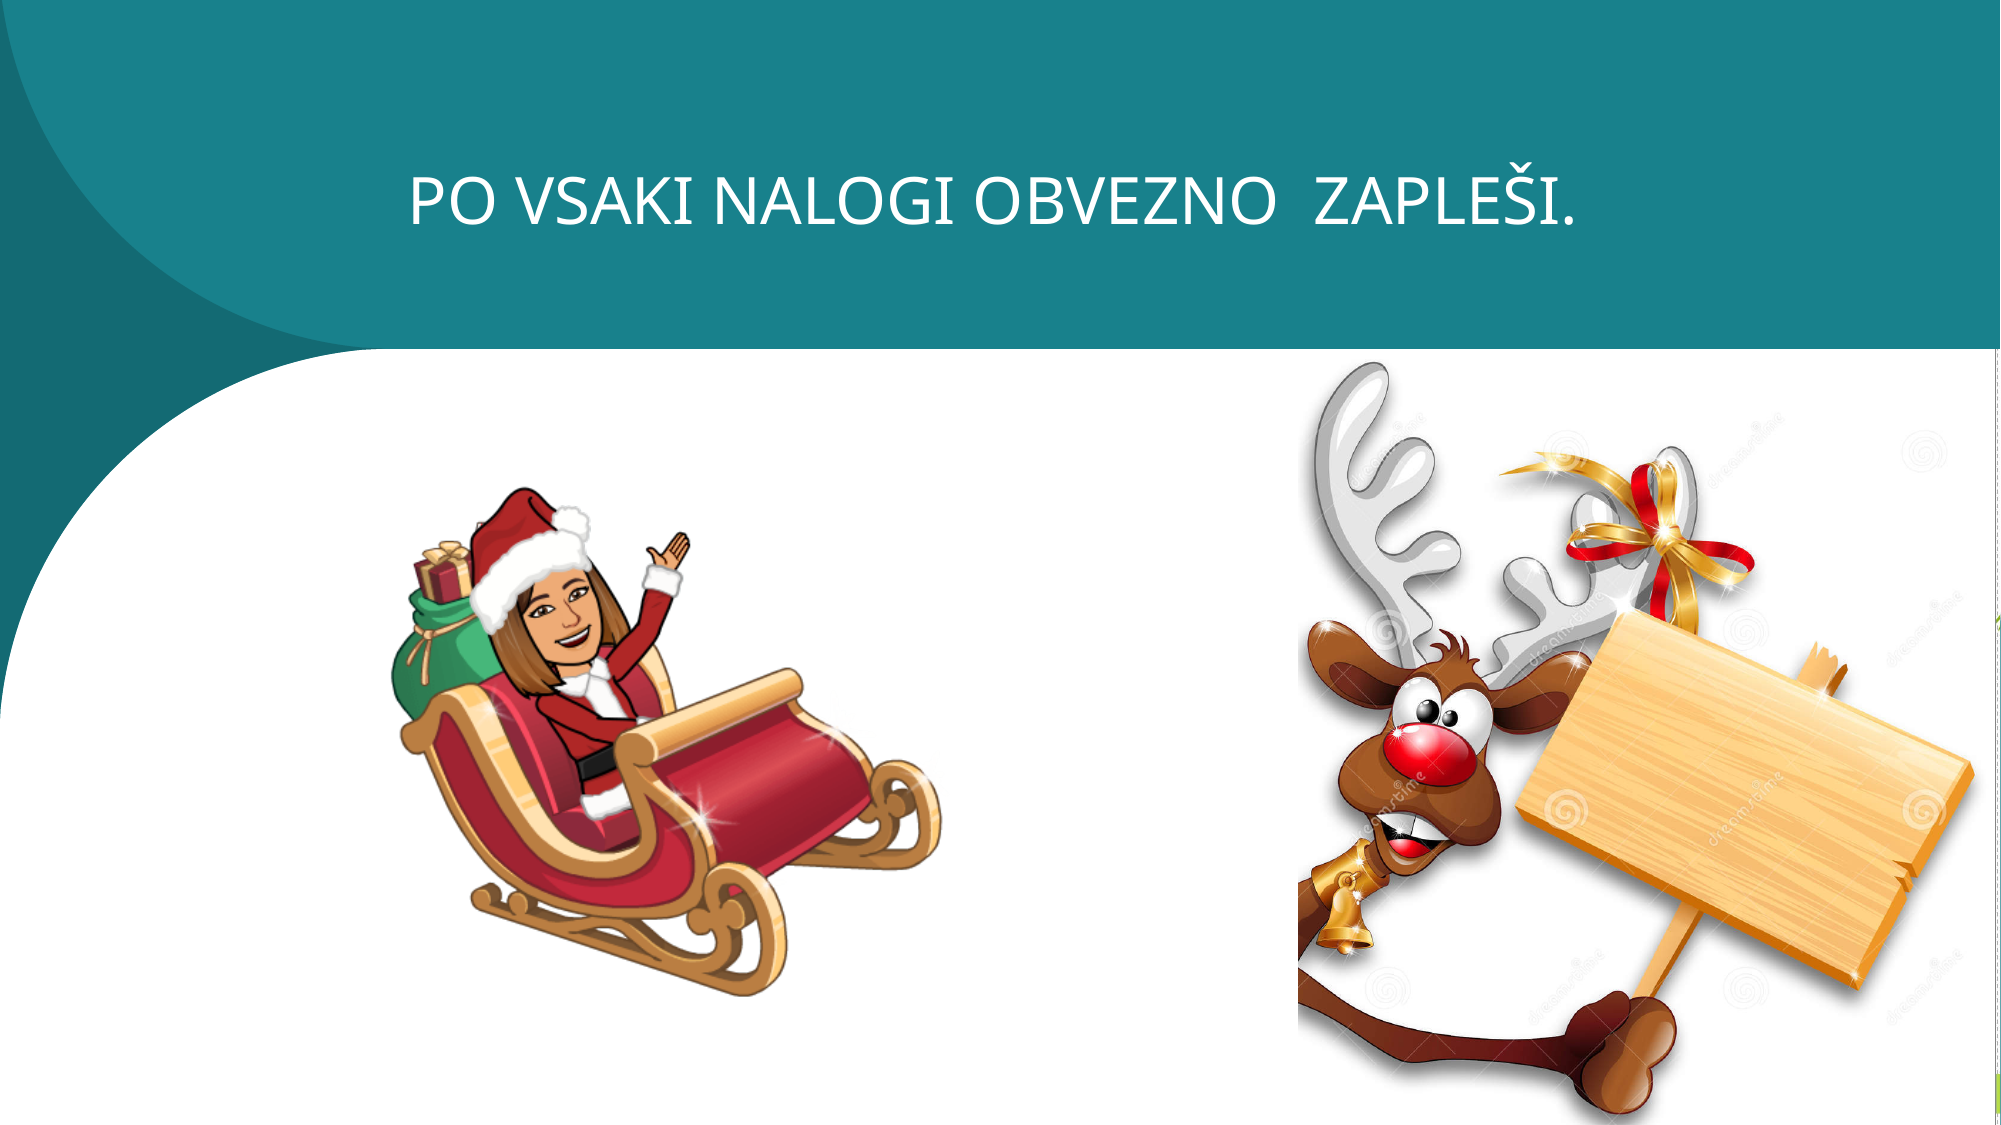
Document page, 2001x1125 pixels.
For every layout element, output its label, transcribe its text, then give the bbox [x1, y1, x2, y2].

picture [1298, 349, 2000, 1125]
text_box [0, 0, 2000, 1125]
title PO VSAKI NALOGI OBVEZNO ZAPLEŠI. [112, 81, 1908, 325]
picture [387, 447, 954, 1014]
